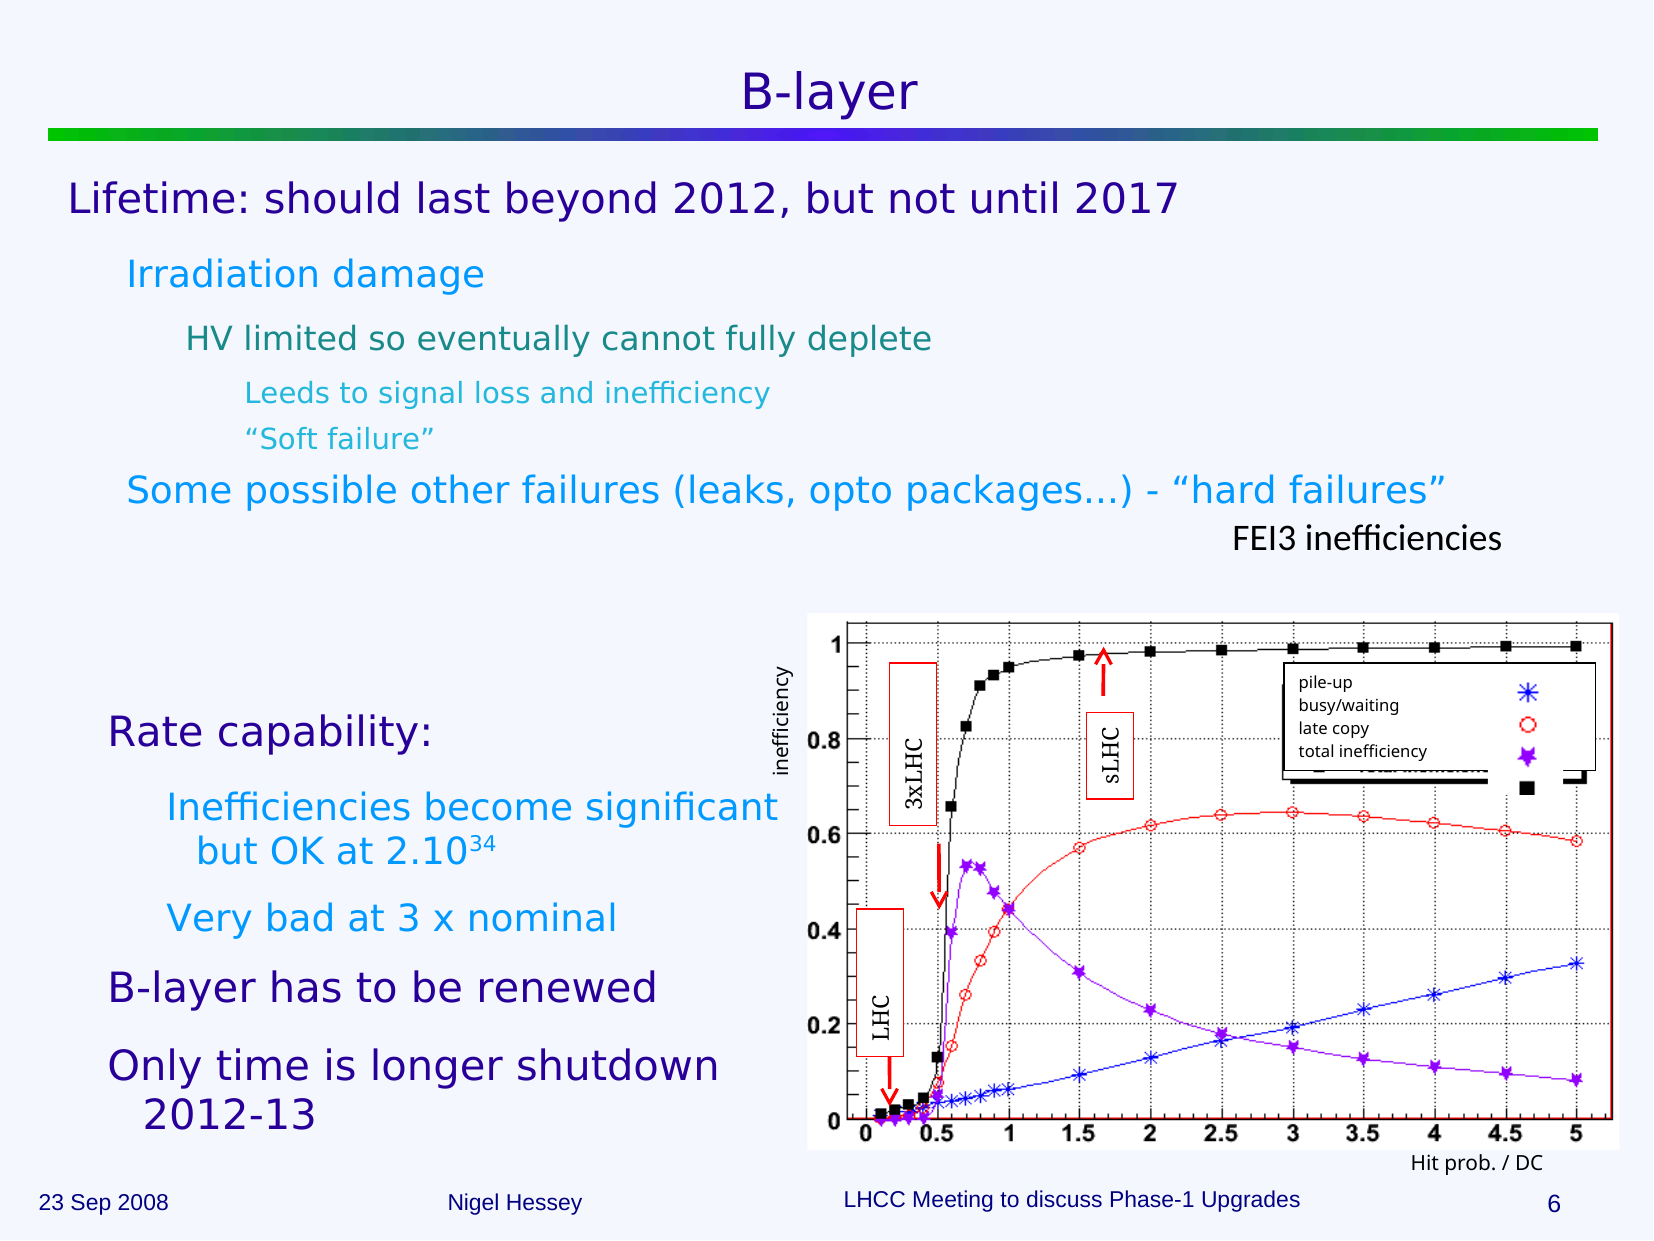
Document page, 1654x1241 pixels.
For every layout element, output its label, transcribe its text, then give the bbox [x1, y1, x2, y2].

list Lifetime: should last beyond 2012, but not until 2017 Irradiation damage HV limited so eventually cannot fully deplete Leeds to signal loss and inefficiency “Soft failure” Some possible other failures (leaks, opto packages...) - “hard failures” [49, 174, 1614, 586]
text_box sLHC [1086, 712, 1134, 799]
text_box inefficiency [758, 652, 803, 792]
text_box pile-up busy/waiting late copy total inefficiency [1283, 662, 1596, 771]
text_box Hit prob. / DC [1395, 1140, 1559, 1185]
picture [48, 128, 95, 141]
picture [1563, 128, 1598, 141]
text_box 3xLHC [889, 663, 937, 826]
title B-layer [95, 37, 1563, 146]
text_box FEI3 inefficiencies [1217, 514, 1518, 569]
list Rate capability: Inefficiencies become significant but OK at 2.1034 Very bad at 3 x nominal B-layer has to be renewed Only time is longer shutdown 2012-13 [89, 708, 784, 1140]
picture [807, 613, 1620, 1150]
text_box LHC [856, 908, 904, 1057]
